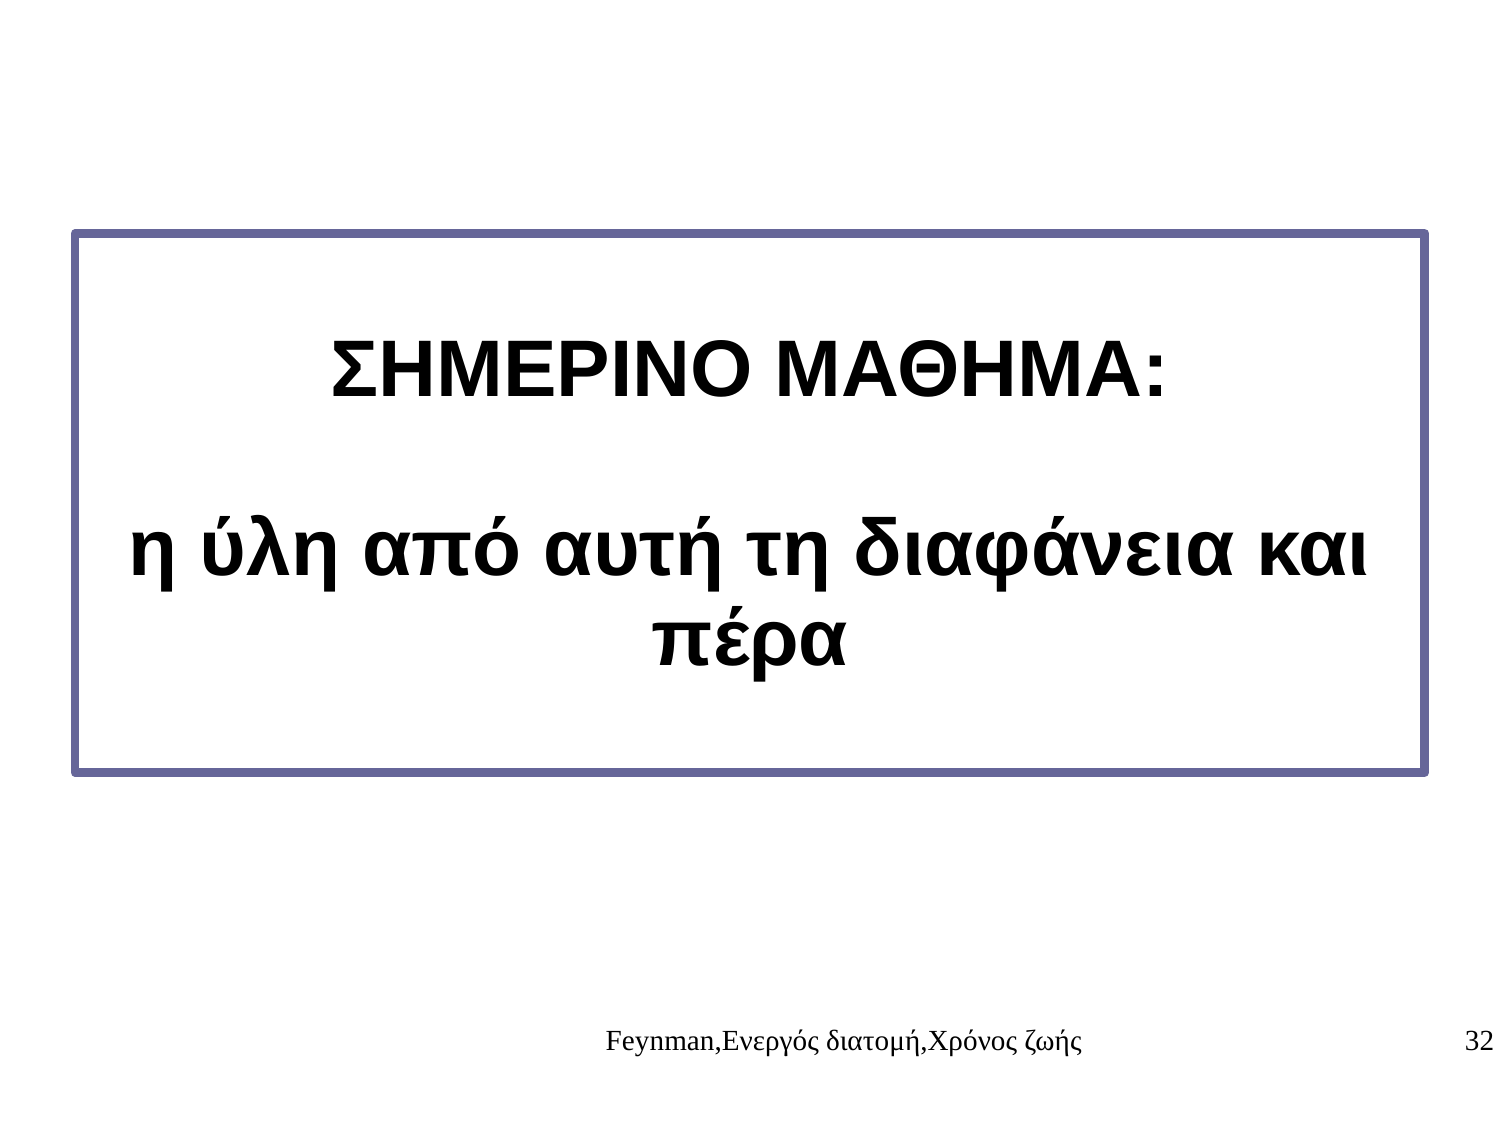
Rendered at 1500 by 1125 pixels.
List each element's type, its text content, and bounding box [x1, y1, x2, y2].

title ΣΗΜΕΡΙΝΟ ΜΑΘΗΜΑ: η ύλη από αυτή τη διαφάνεια και πέρα [75, 233, 1425, 773]
